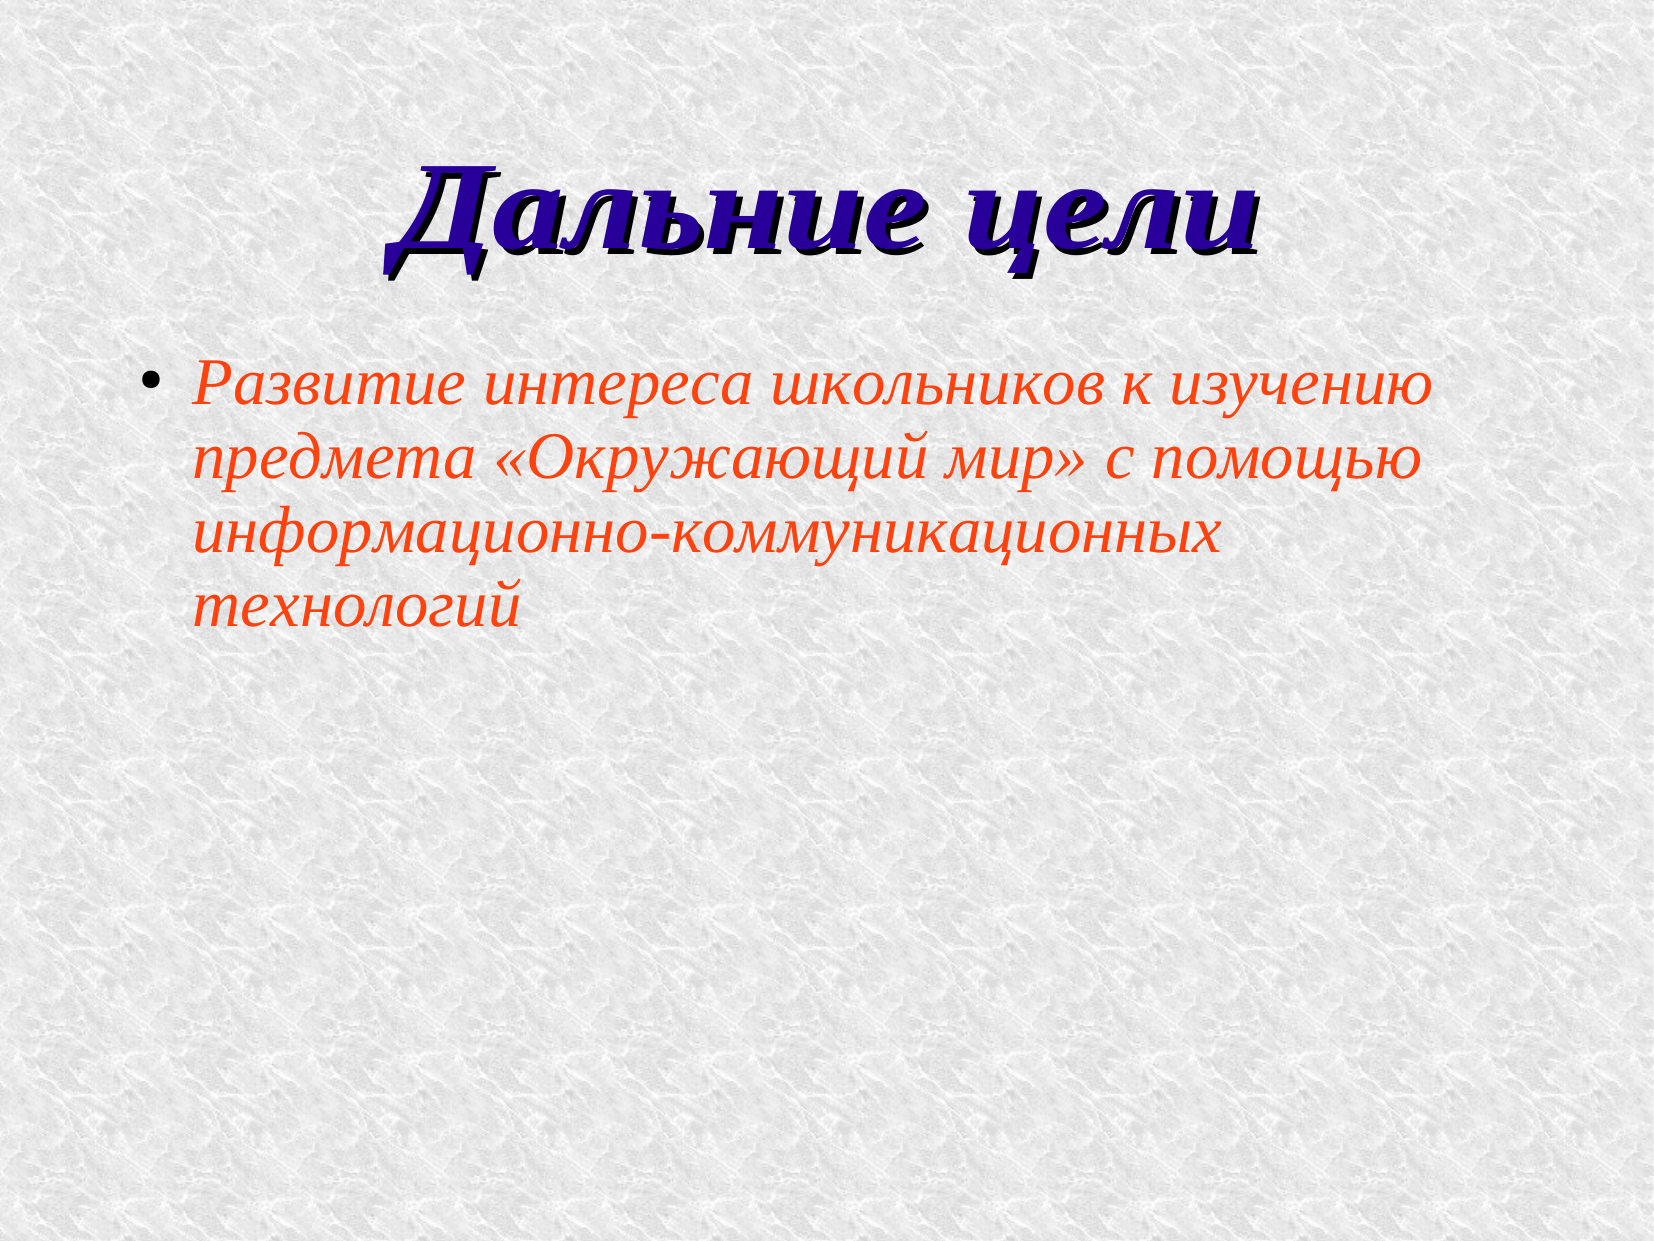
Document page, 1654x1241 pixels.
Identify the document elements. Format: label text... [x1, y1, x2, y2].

title Дальние цели [121, 102, 1534, 310]
picture [0, 0, 1654, 1241]
list Развитие интереса школьников к изучению предмета «Окружающий мир» с помощью информационно-коммуникационных технологий [121, 344, 1534, 1164]
